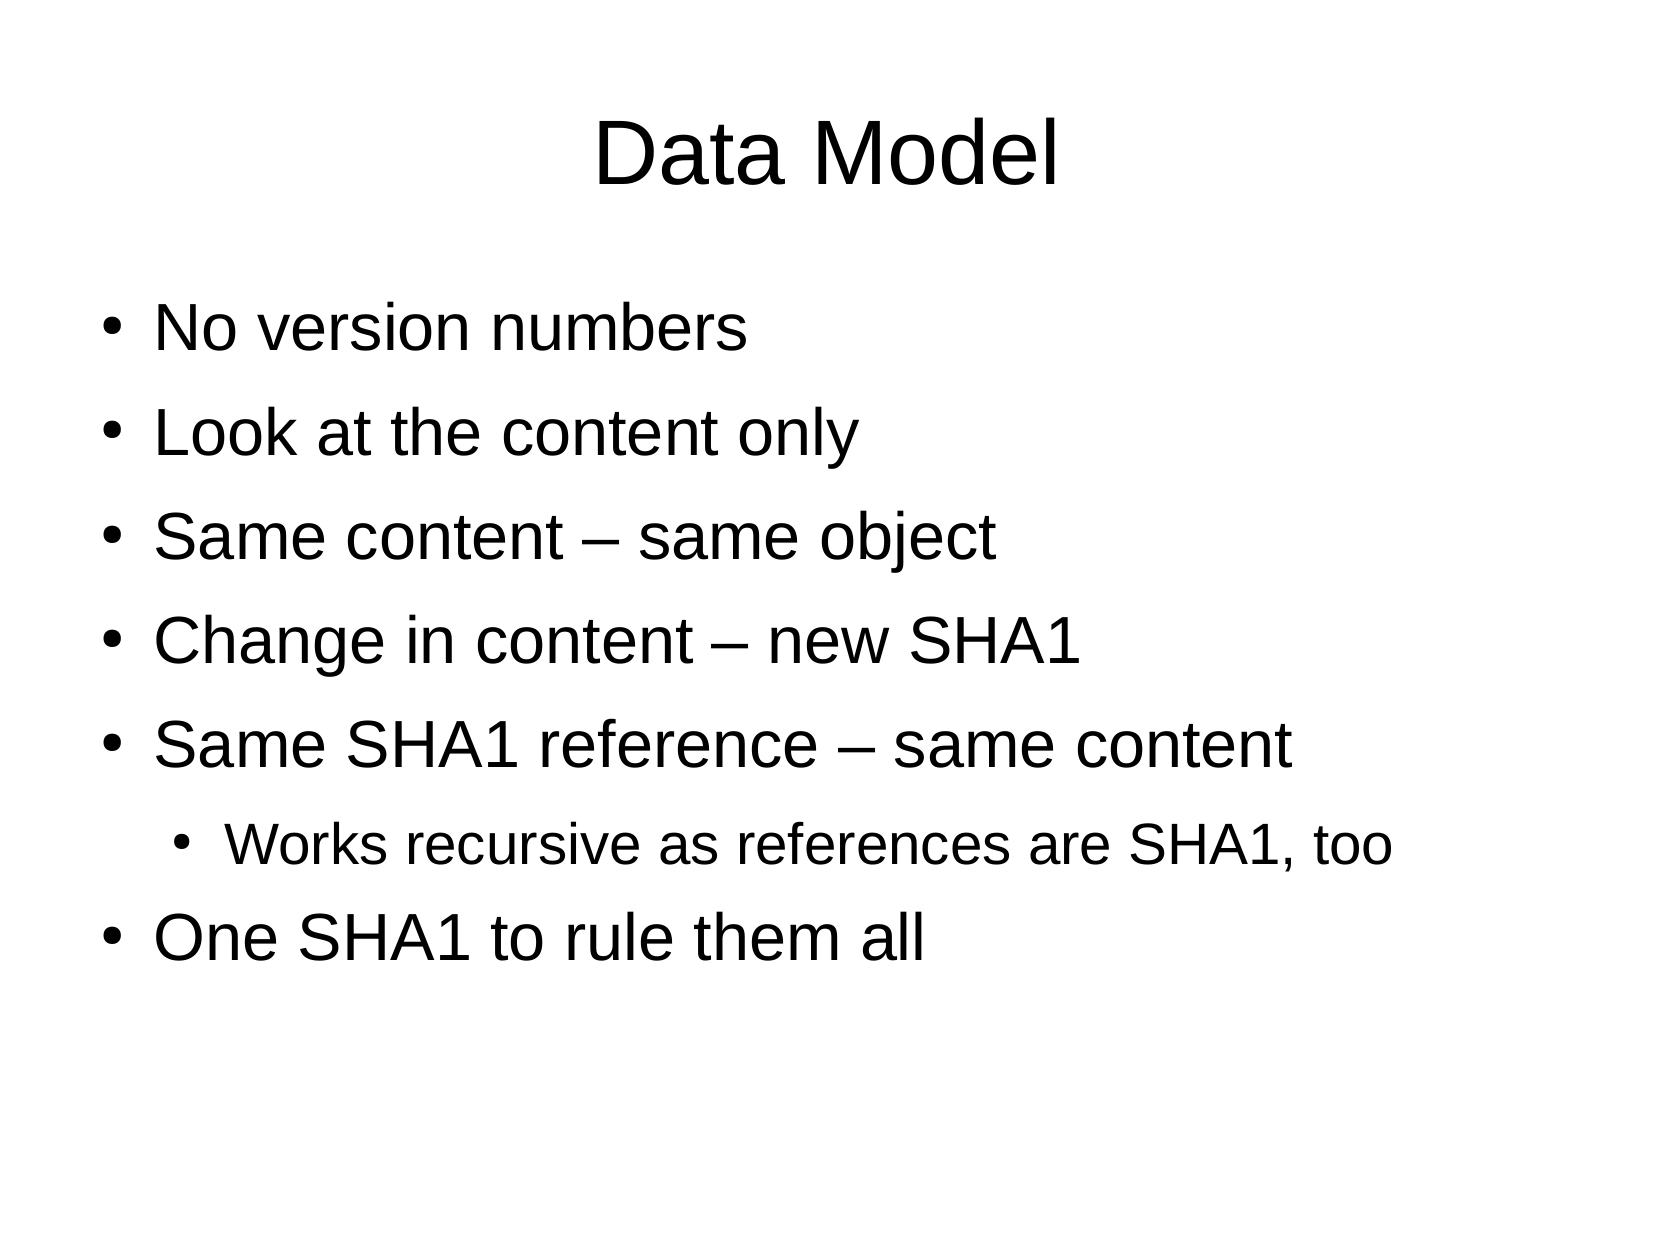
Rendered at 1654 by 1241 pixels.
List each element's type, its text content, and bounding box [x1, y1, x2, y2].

title Data Model [82, 49, 1571, 257]
list No version numbers Look at the content only Same content – same object Change in content – new SHA1 Same SHA1 reference – same content Works recursive as references are SHA1, too One SHA1 to rule them all [82, 290, 1571, 1109]
